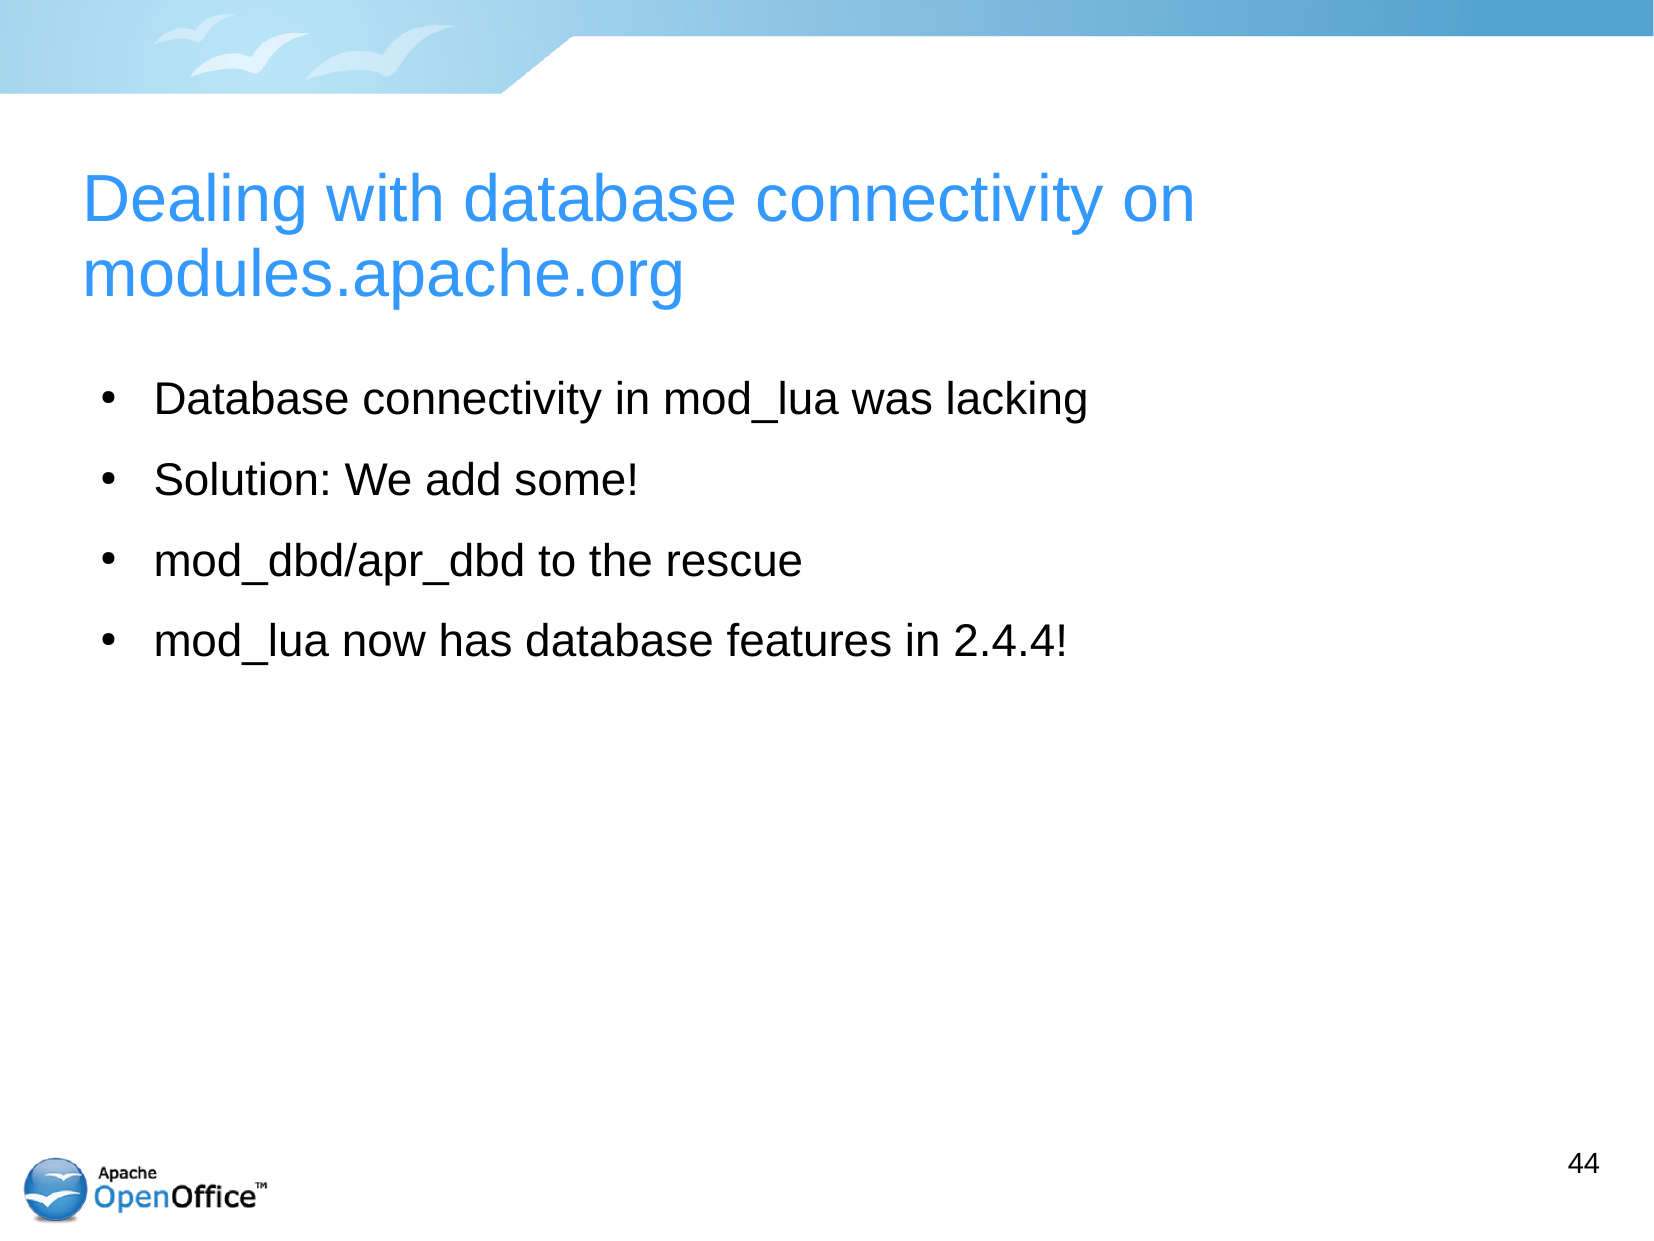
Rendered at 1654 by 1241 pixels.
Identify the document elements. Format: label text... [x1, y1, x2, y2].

title Dealing with database connectivity on modules.apache.org [82, 132, 1571, 340]
picture [0, 0, 1654, 1241]
list Database connectivity in mod_lua was lacking Solution: We add some! mod_dbd/apr_dbd to the rescue mod_lua now has database features in 2.4.4! [82, 372, 1571, 1093]
